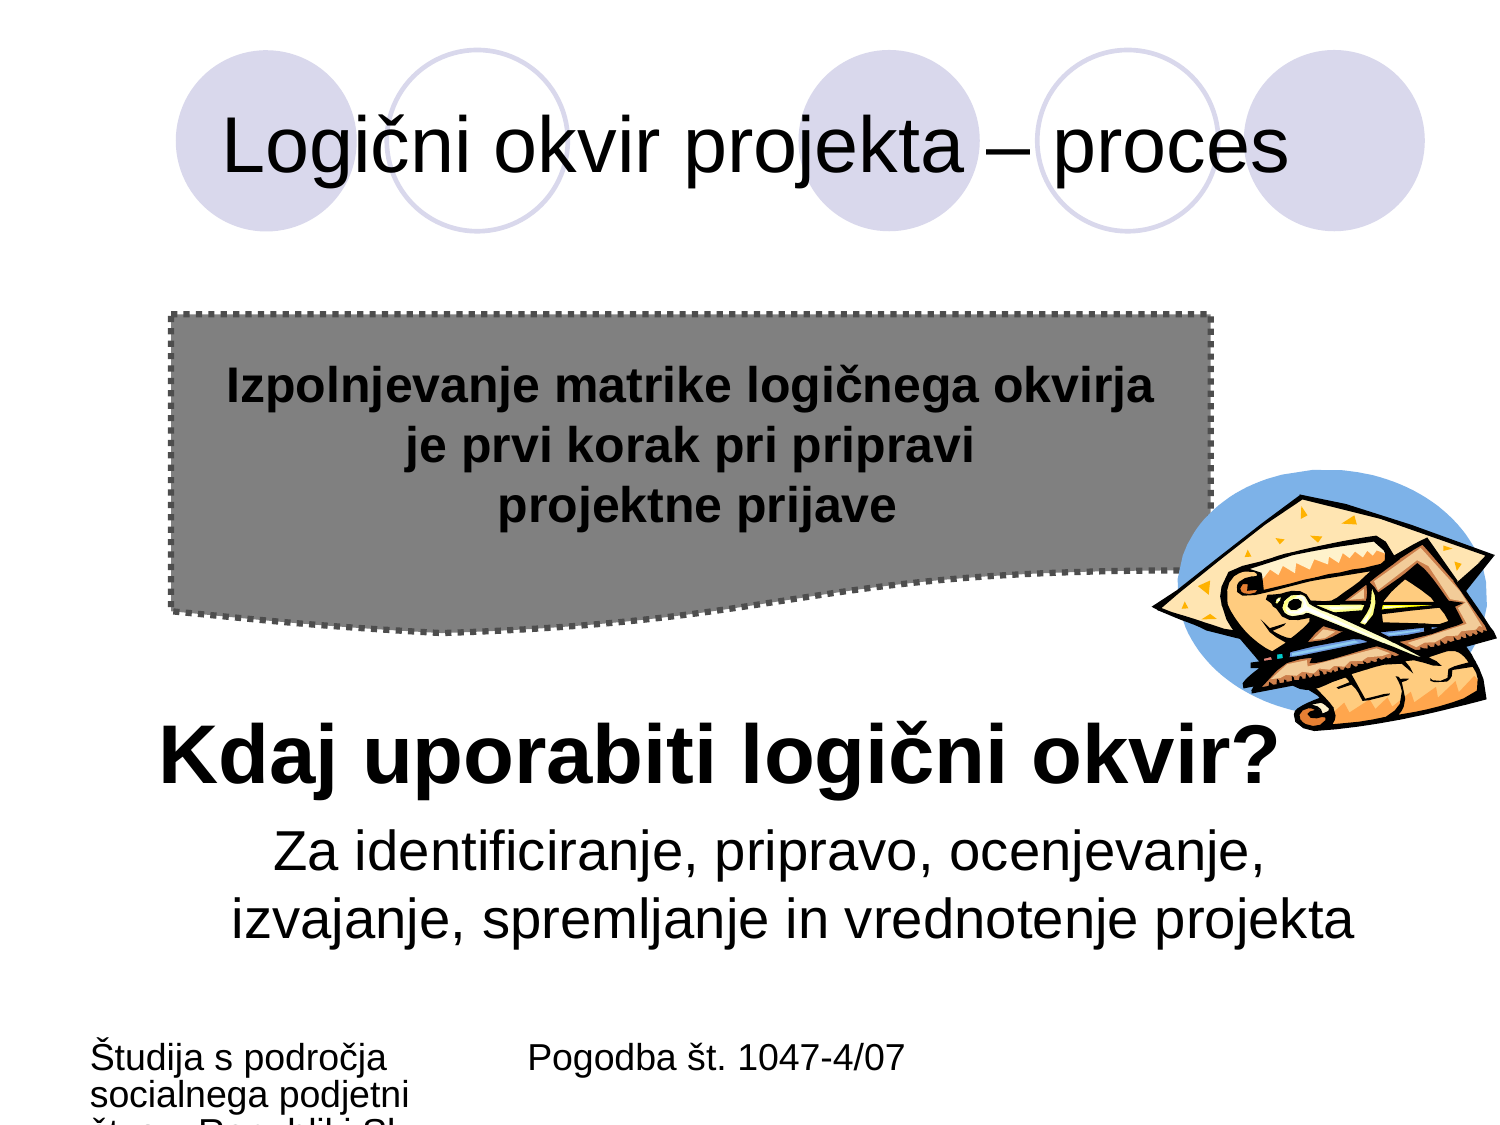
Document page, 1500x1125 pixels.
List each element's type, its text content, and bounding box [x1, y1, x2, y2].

picture [1151, 467, 1500, 734]
title Logični okvir projekta – proces [206, 0, 1430, 197]
text_box Izpolnjevanje matrike logičnega okvirja je prvi korak pri pripravi projektne prijave [171, 314, 1211, 634]
list Kdaj uporabiti logični okvir? Za identificiranje, pripravo, ocenjevanje, izvajanje, spremljanje in vrednotenje projekta [88, 692, 1377, 1039]
